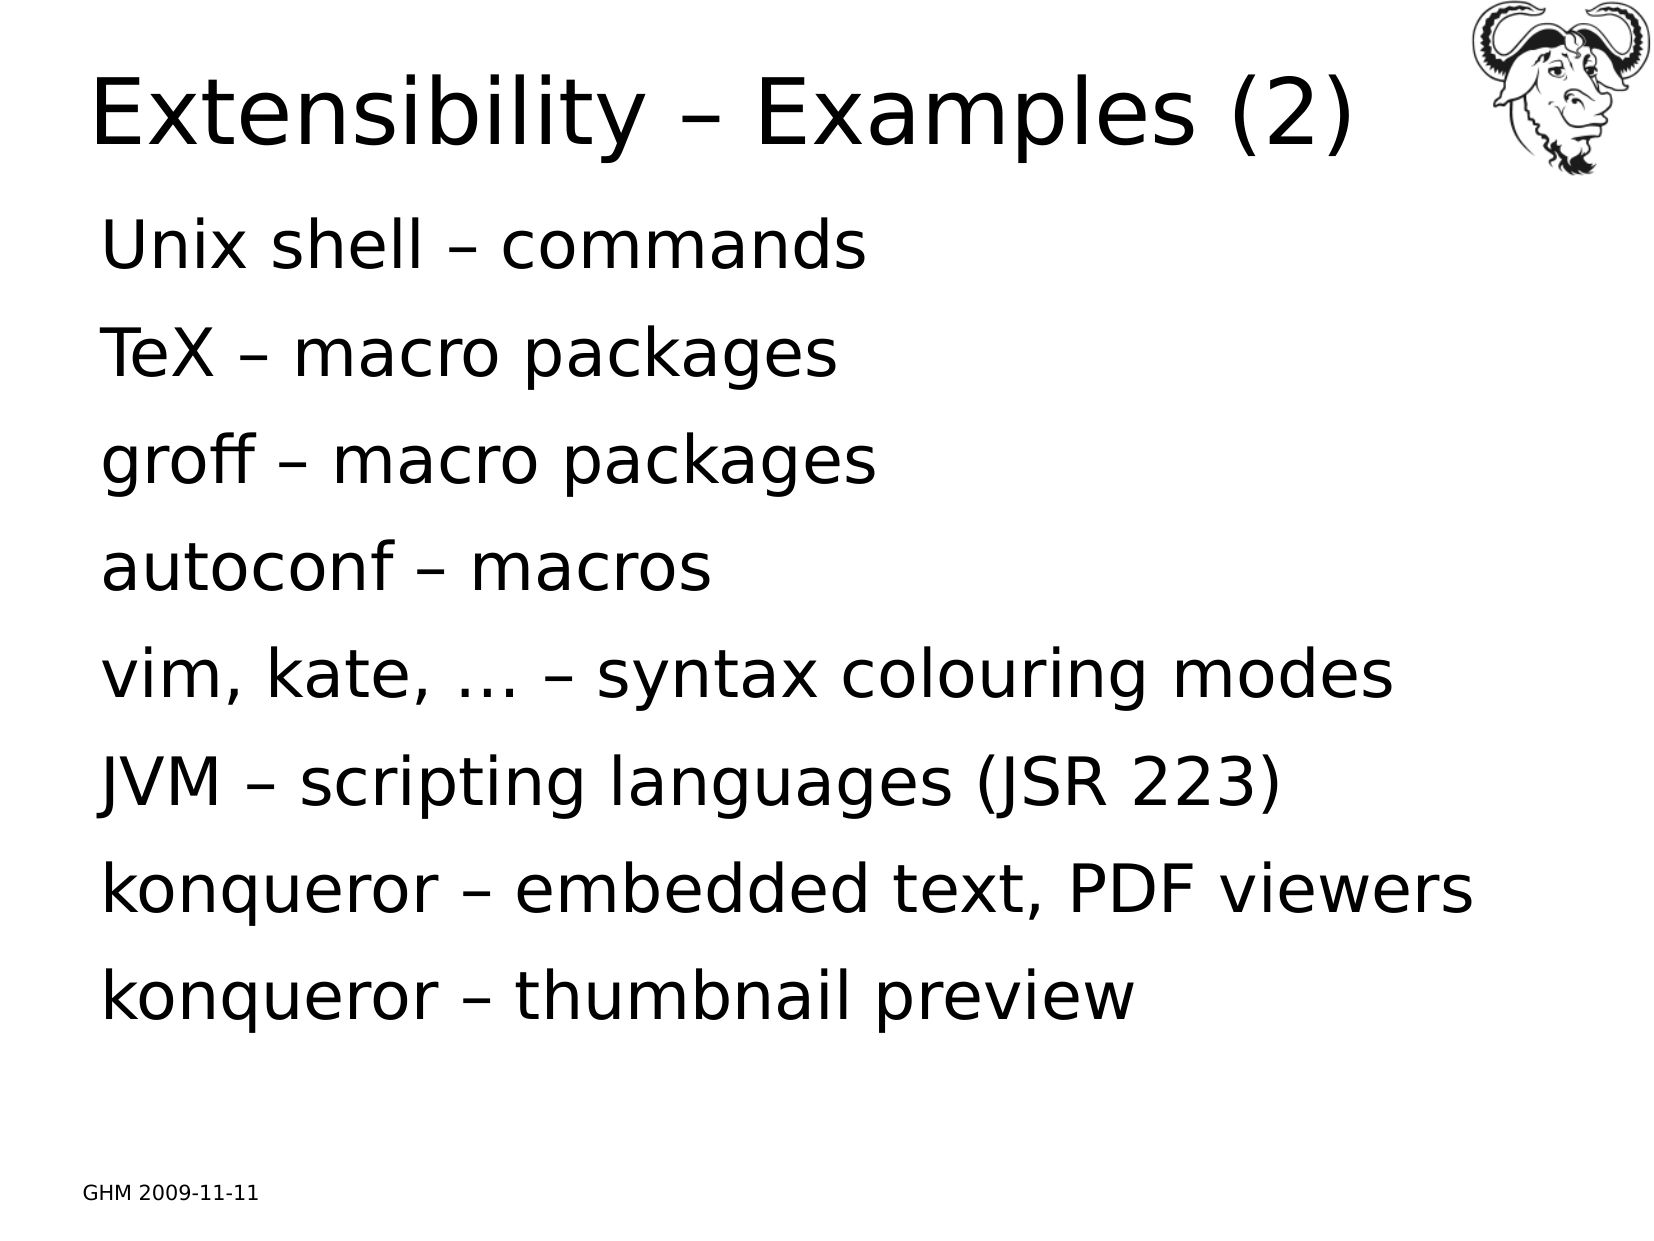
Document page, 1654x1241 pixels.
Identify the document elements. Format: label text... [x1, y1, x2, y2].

picture [1469, 0, 1654, 178]
list Unix shell – commands TeX – macro packages groff – macro packages autoconf – macros vim, kate, … – syntax colouring modes JVM – scripting languages (JSR 223) konqueror – embedded text, PDF viewers konqueror – thumbnail preview [82, 206, 1571, 1137]
title Extensibility – Examples (2) [88, 56, 1388, 170]
